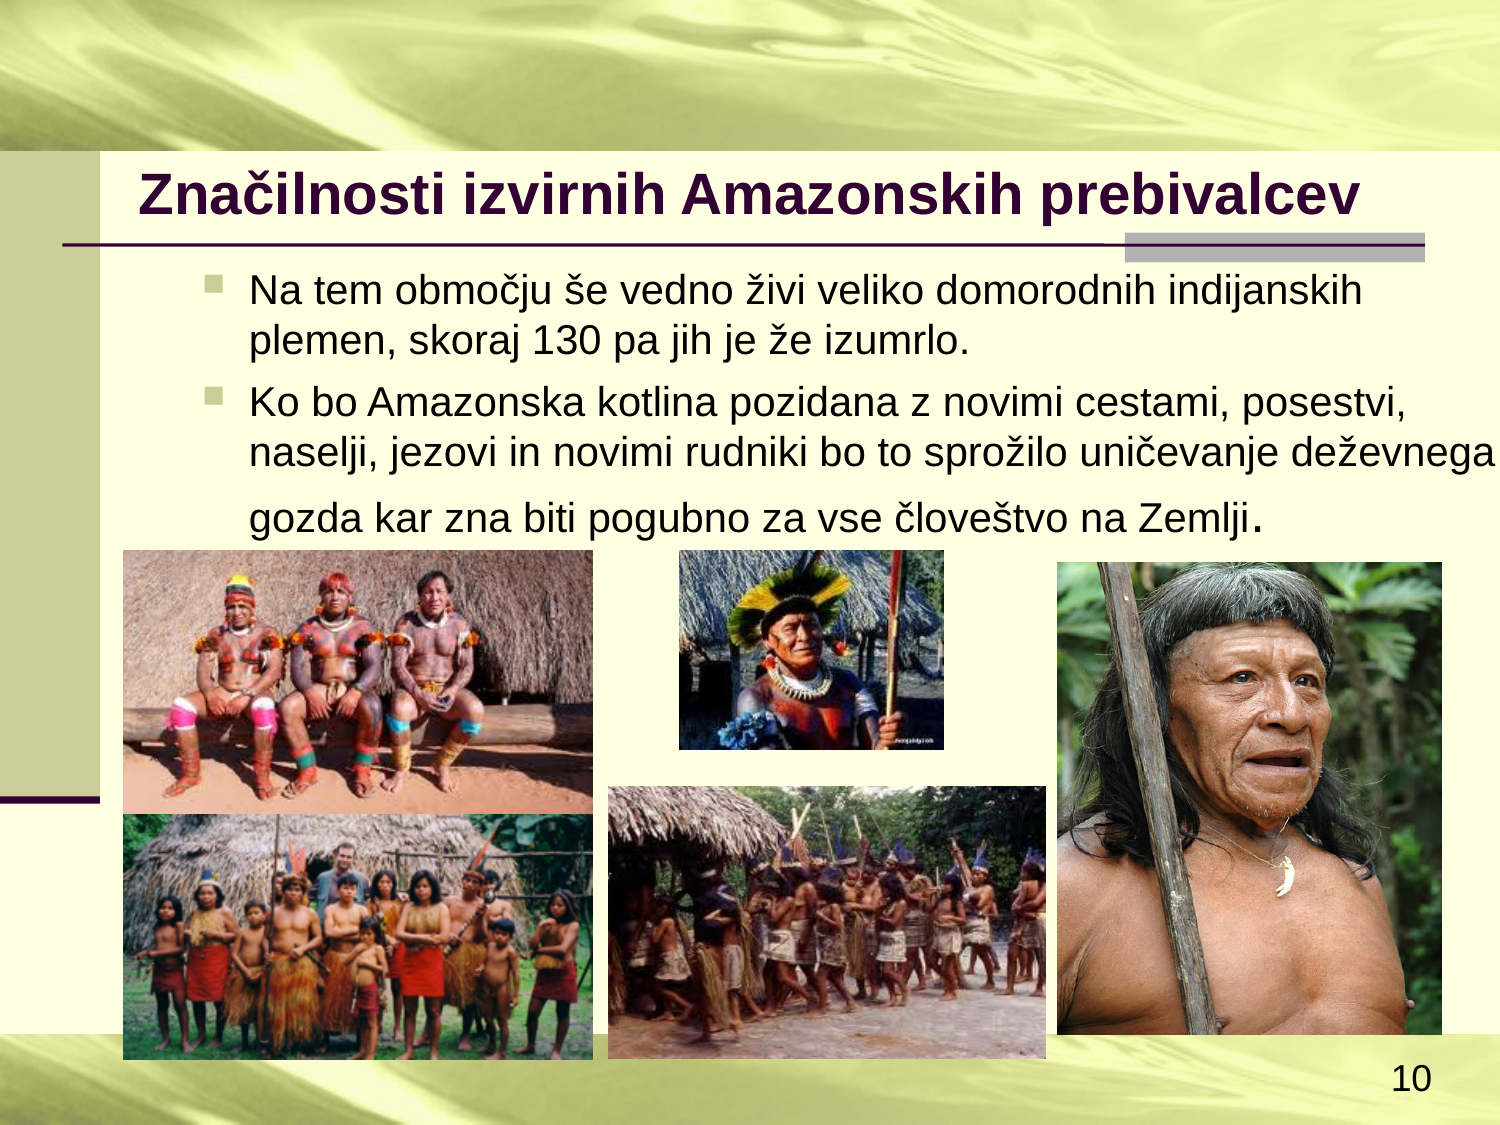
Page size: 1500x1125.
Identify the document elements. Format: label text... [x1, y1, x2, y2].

picture [123, 550, 593, 1060]
picture [1057, 562, 1442, 1035]
title Značilnosti izvirnih Amazonskih prebivalcev [123, 137, 1459, 245]
text_box Na tem območju še vedno živi veliko domorodnih indijanskih plemen, skoraj 130 pa jih je že izumrlo. Ko bo Amazonska kotlina pozidana z novimi cestami, posestvi, naselji, jezovi in novimi rudniki bo to sprožilo uničevanje deževnega gozda kar zna biti pogubno za vse človeštvo na Zemlji. [112, 255, 1500, 622]
picture [608, 786, 1046, 1060]
picture [679, 550, 944, 750]
